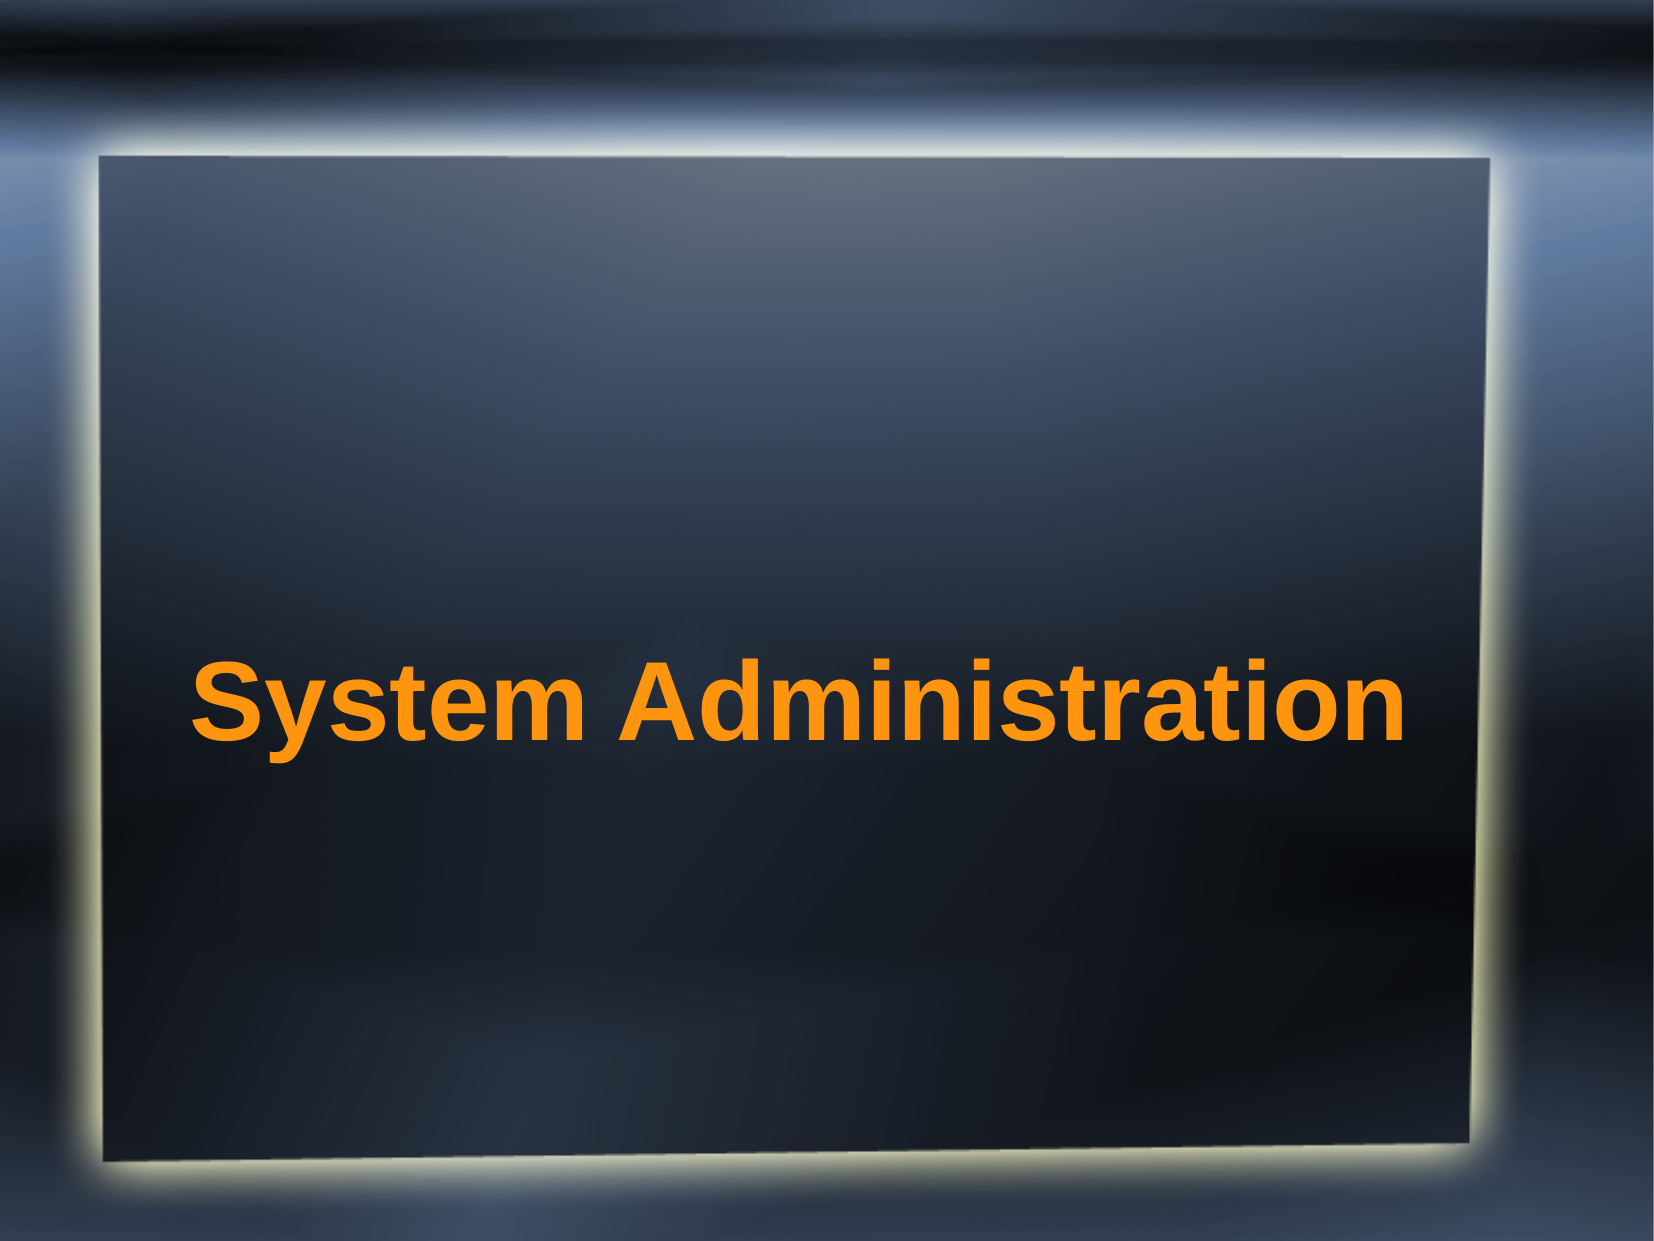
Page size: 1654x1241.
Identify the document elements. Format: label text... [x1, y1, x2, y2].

picture [0, 0, 1654, 1241]
title System Administration [153, 605, 1447, 798]
